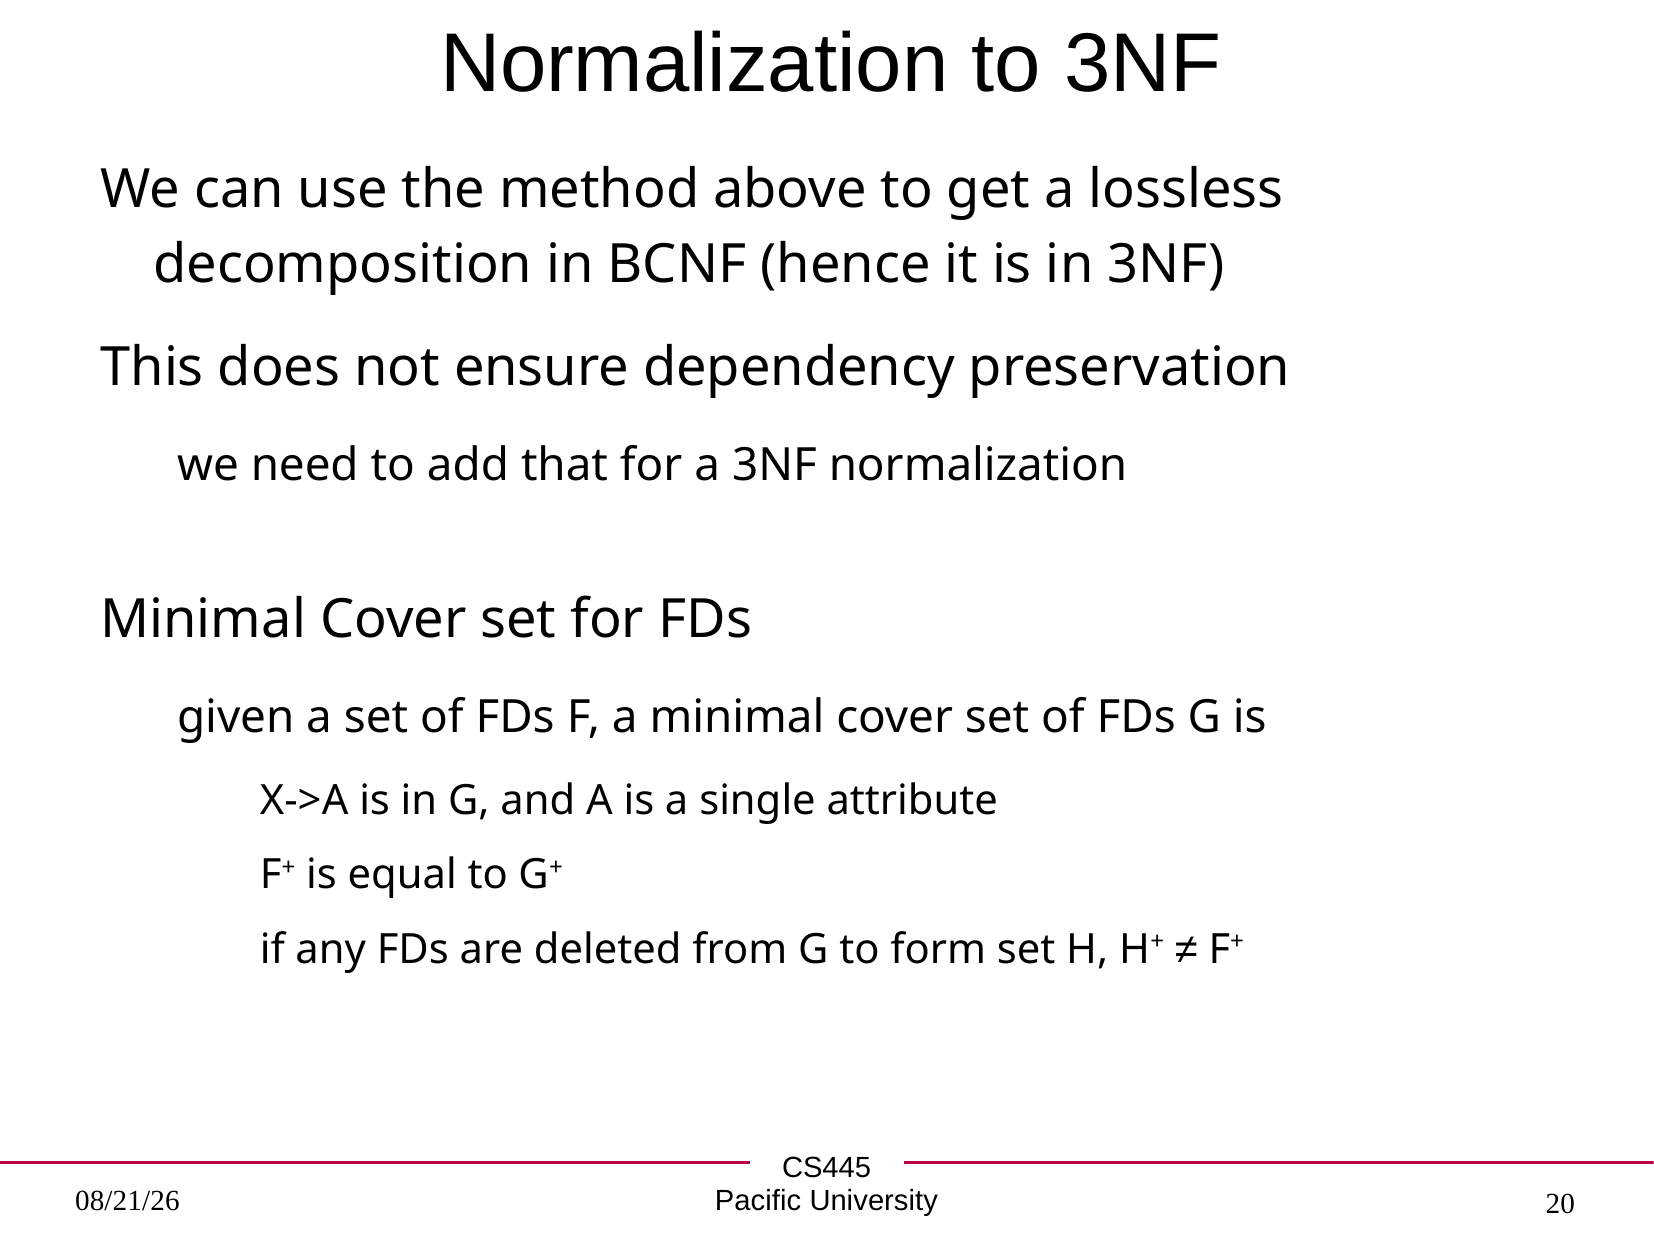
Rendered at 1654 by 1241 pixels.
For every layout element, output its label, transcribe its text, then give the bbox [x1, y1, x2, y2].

title Normalization to 3NF [86, 15, 1576, 109]
list We can use the method above to get a lossless decomposition in BCNF (hence it is in 3NF) This does not ensure dependency preservation we need to add that for a 3NF normalization Minimal Cover set for FDs given a set of FDs F, a minimal cover set of FDs G is X->A is in G, and A is a single attribute F+ is equal to G+ if any FDs are deleted from G to form set H, H+ ≠ F+ [82, 150, 1571, 1111]
